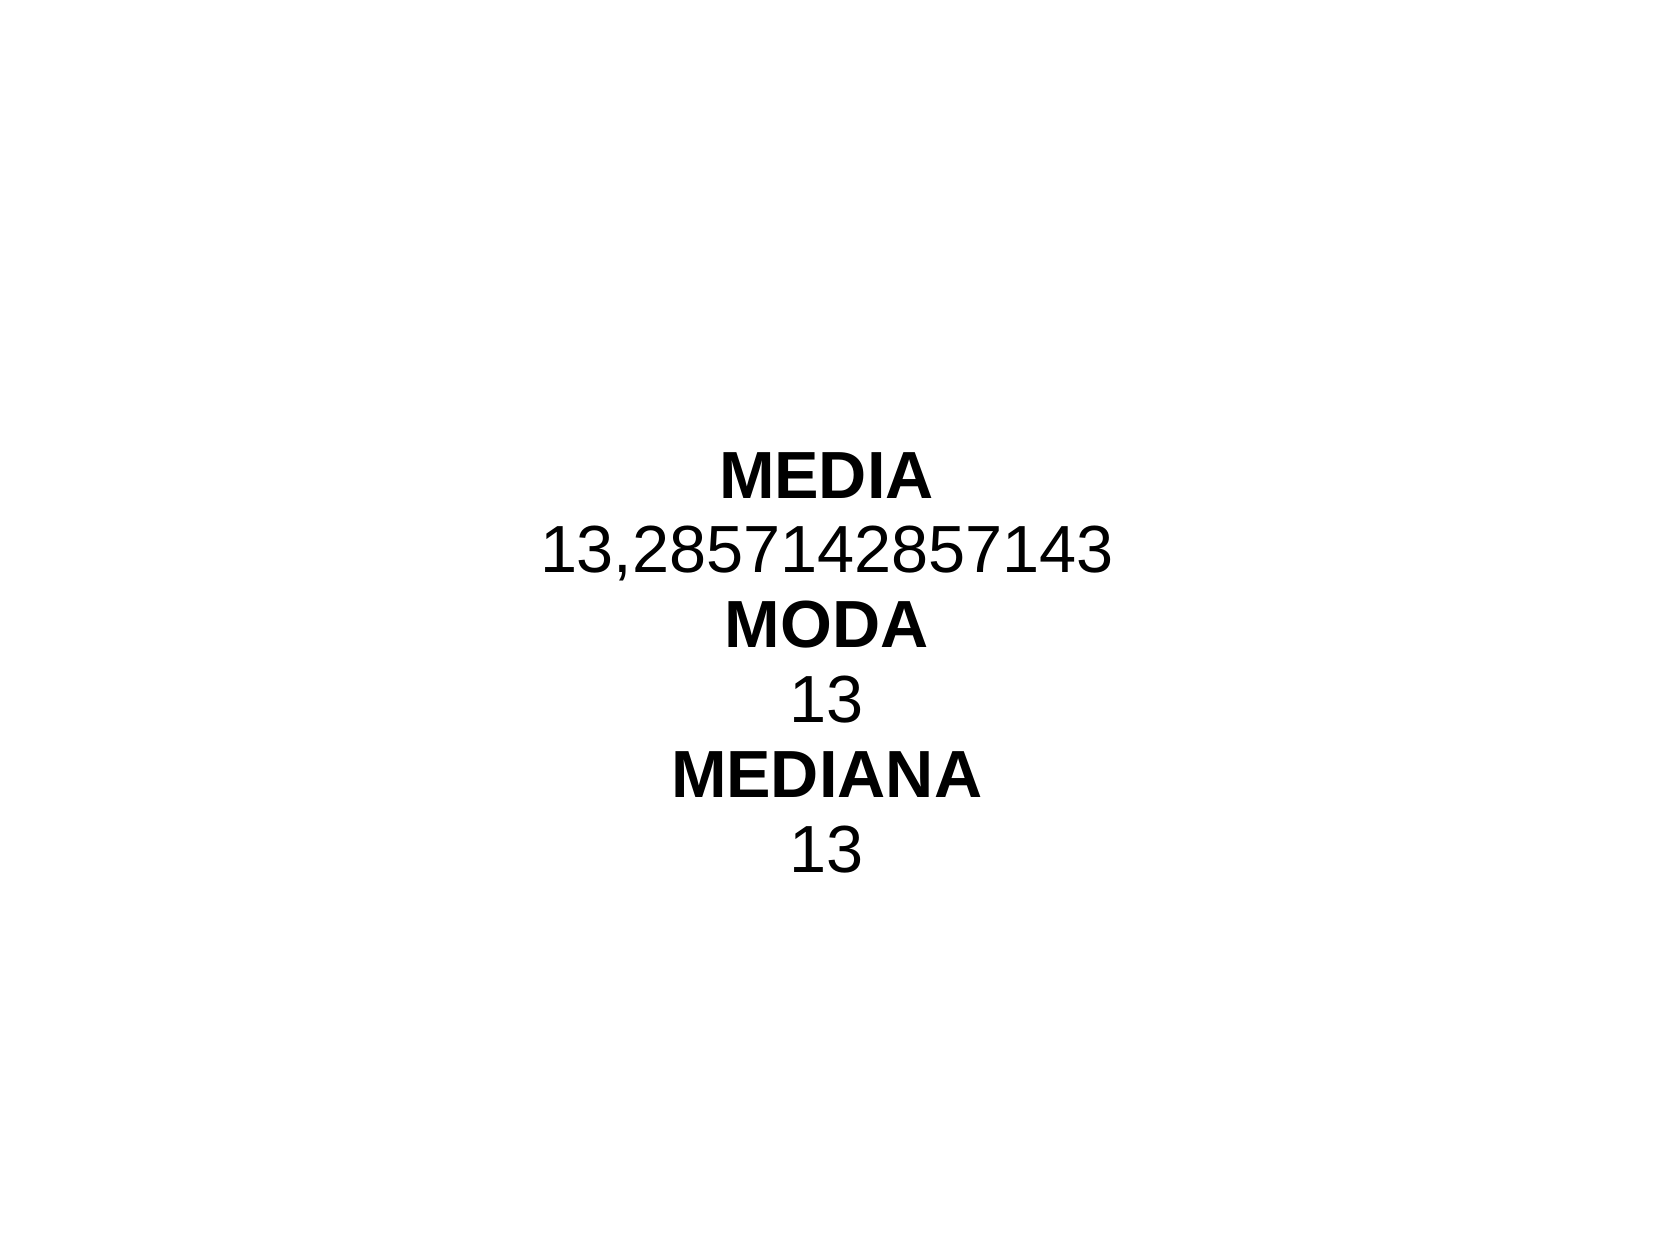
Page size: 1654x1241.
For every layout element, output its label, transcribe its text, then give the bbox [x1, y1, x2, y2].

subtitle MEDIA 13,2857142857143 MODA 13 MEDIANA 13 [82, 297, 1571, 1102]
